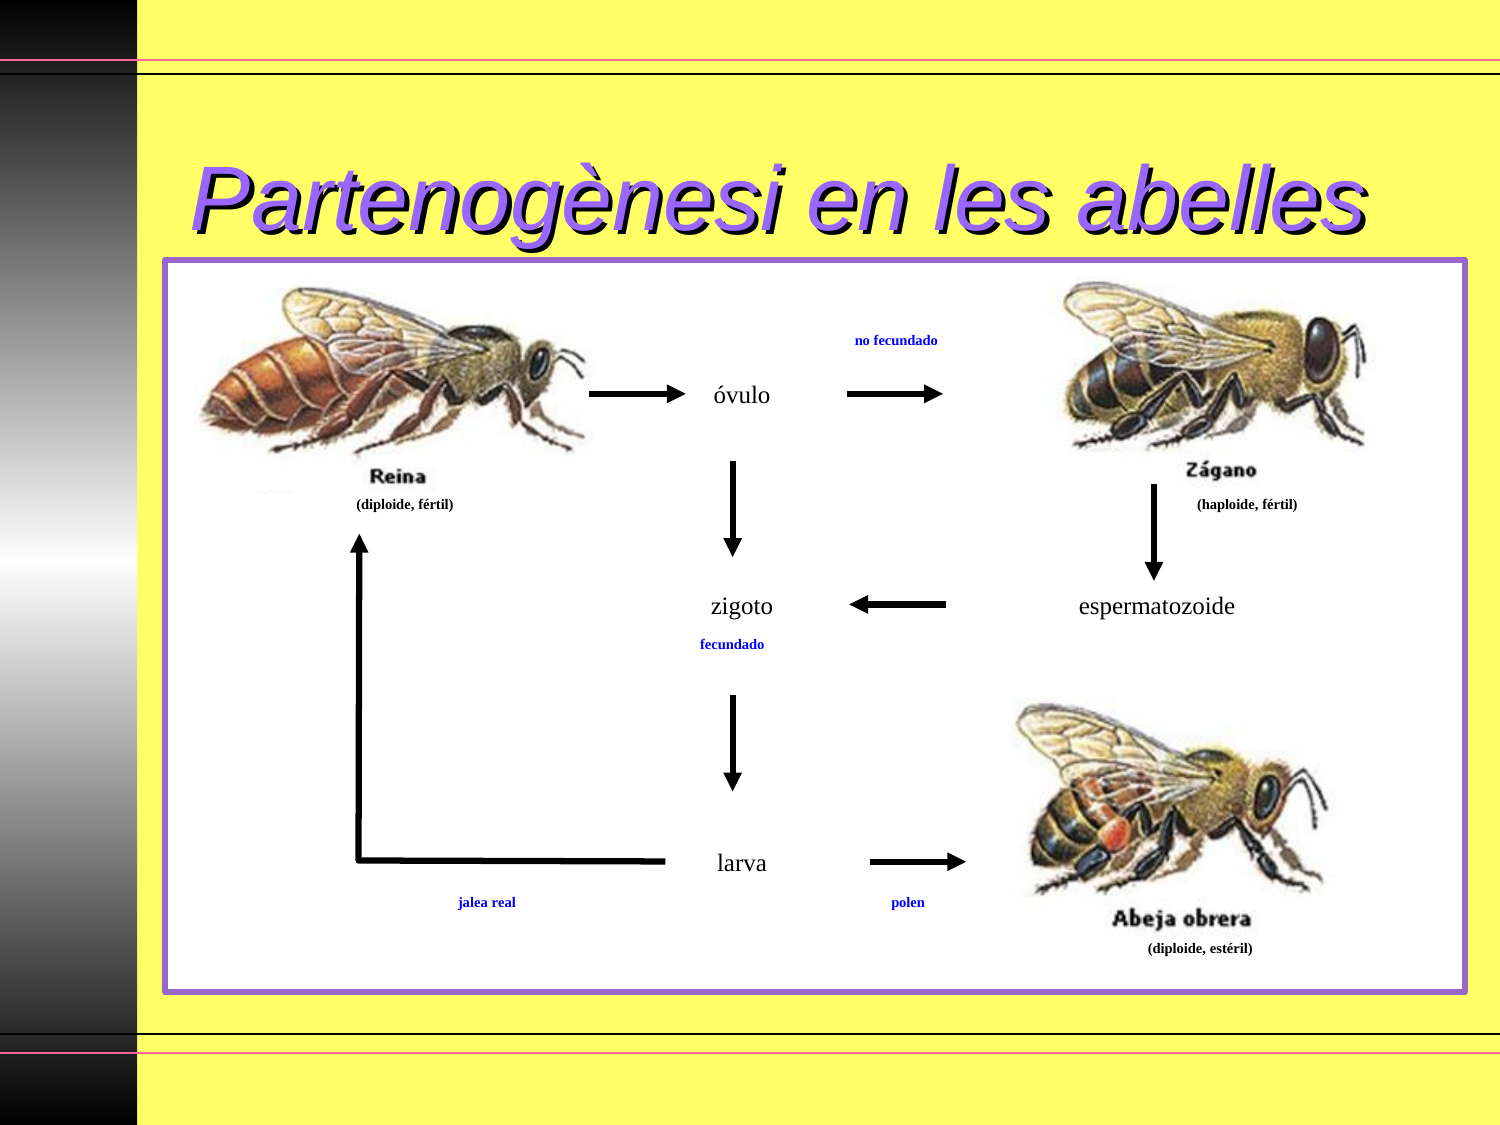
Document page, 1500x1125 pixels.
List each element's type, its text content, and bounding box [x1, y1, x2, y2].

text_box (haploide, fértil) [1153, 487, 1341, 558]
text_box polen [826, 885, 990, 956]
text_box espermatozoide [990, 580, 1325, 659]
text_box [165, 259, 1465, 993]
text_box (diploide, estéril) [1106, 931, 1294, 1003]
text_box óvulo [639, 369, 846, 447]
title Partenogènesi en les abelles [174, 99, 1450, 288]
text_box fecundado [639, 627, 826, 698]
text_box no fecundado [802, 323, 990, 394]
picture [1037, 276, 1412, 491]
text_box larva [639, 838, 845, 916]
text_box zigoto [639, 580, 846, 658]
picture [194, 276, 593, 494]
text_box (diploide, fértil) [311, 487, 499, 558]
text_box jalea real [405, 885, 569, 956]
picture [966, 697, 1387, 939]
